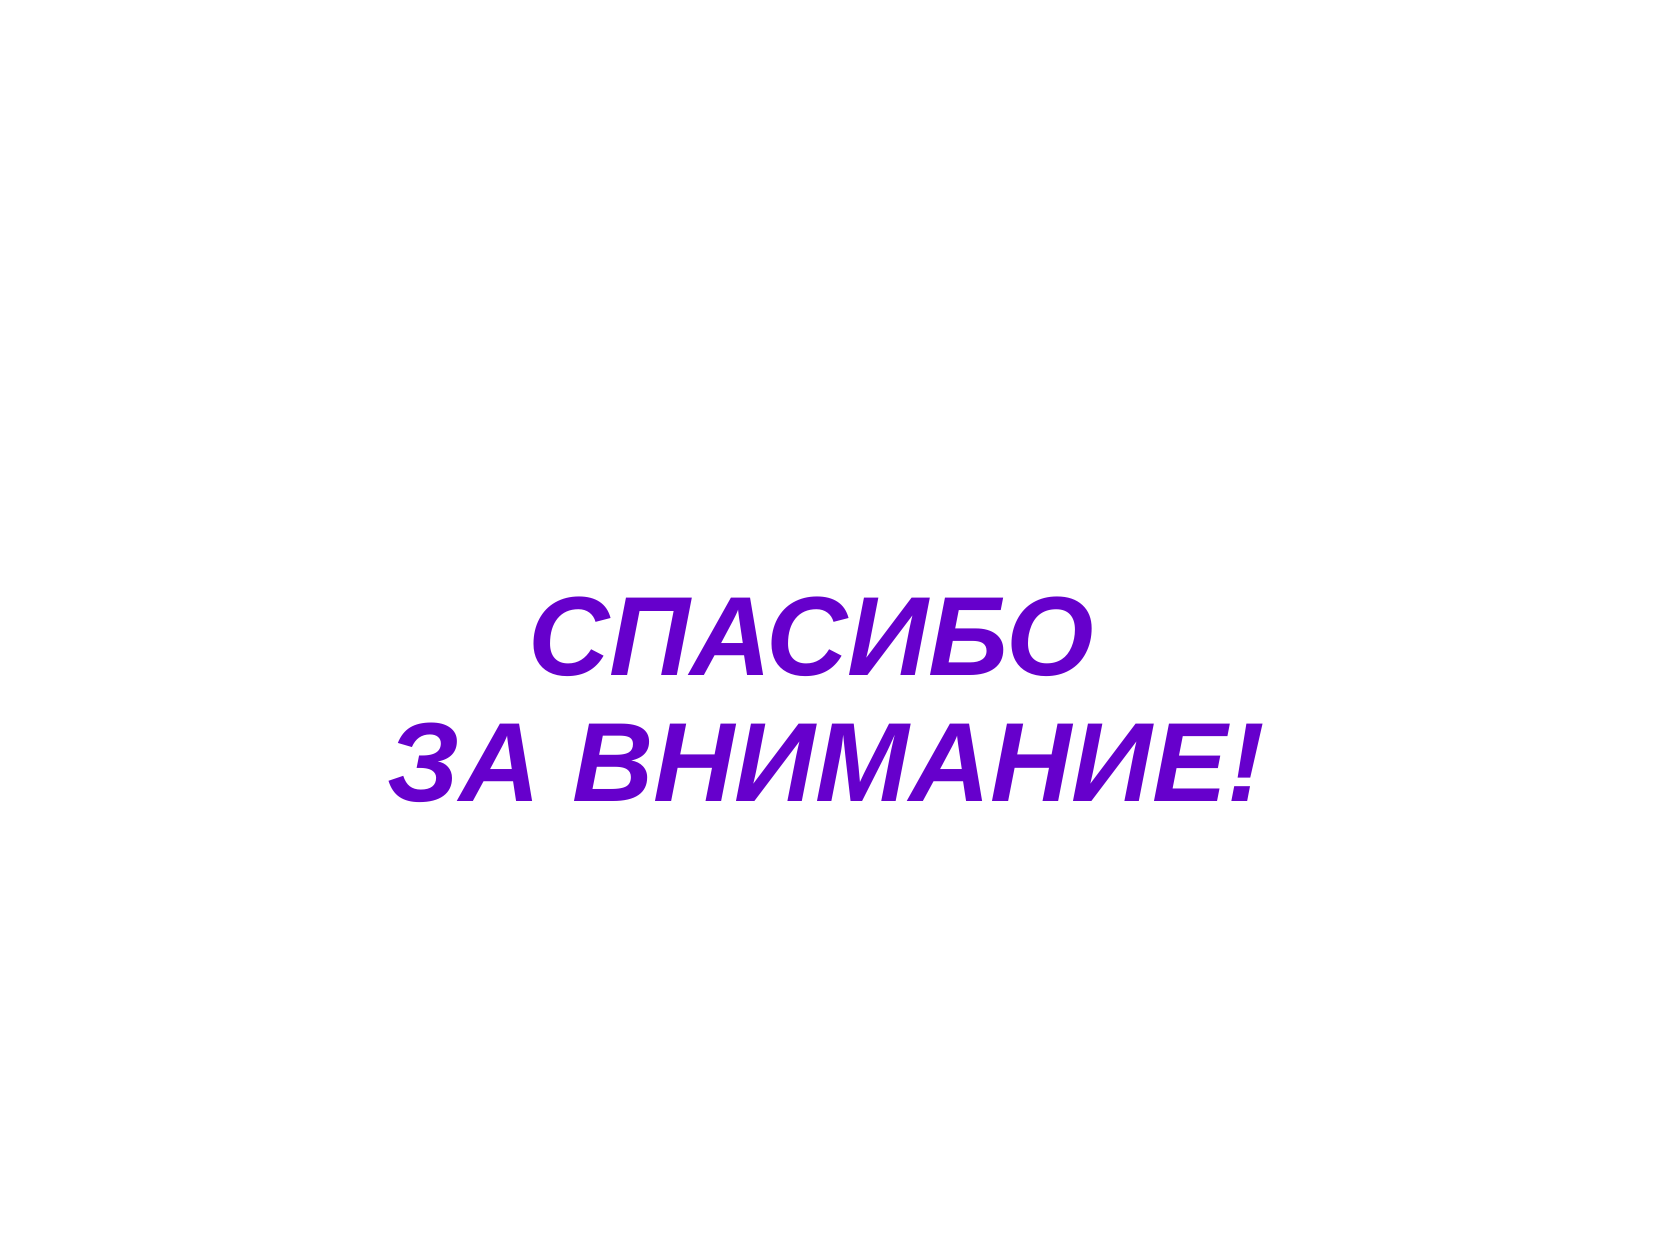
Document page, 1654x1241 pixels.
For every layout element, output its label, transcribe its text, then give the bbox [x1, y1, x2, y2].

subtitle СПАСИБО ЗА ВНИМАНИЕ! [82, 290, 1571, 1109]
